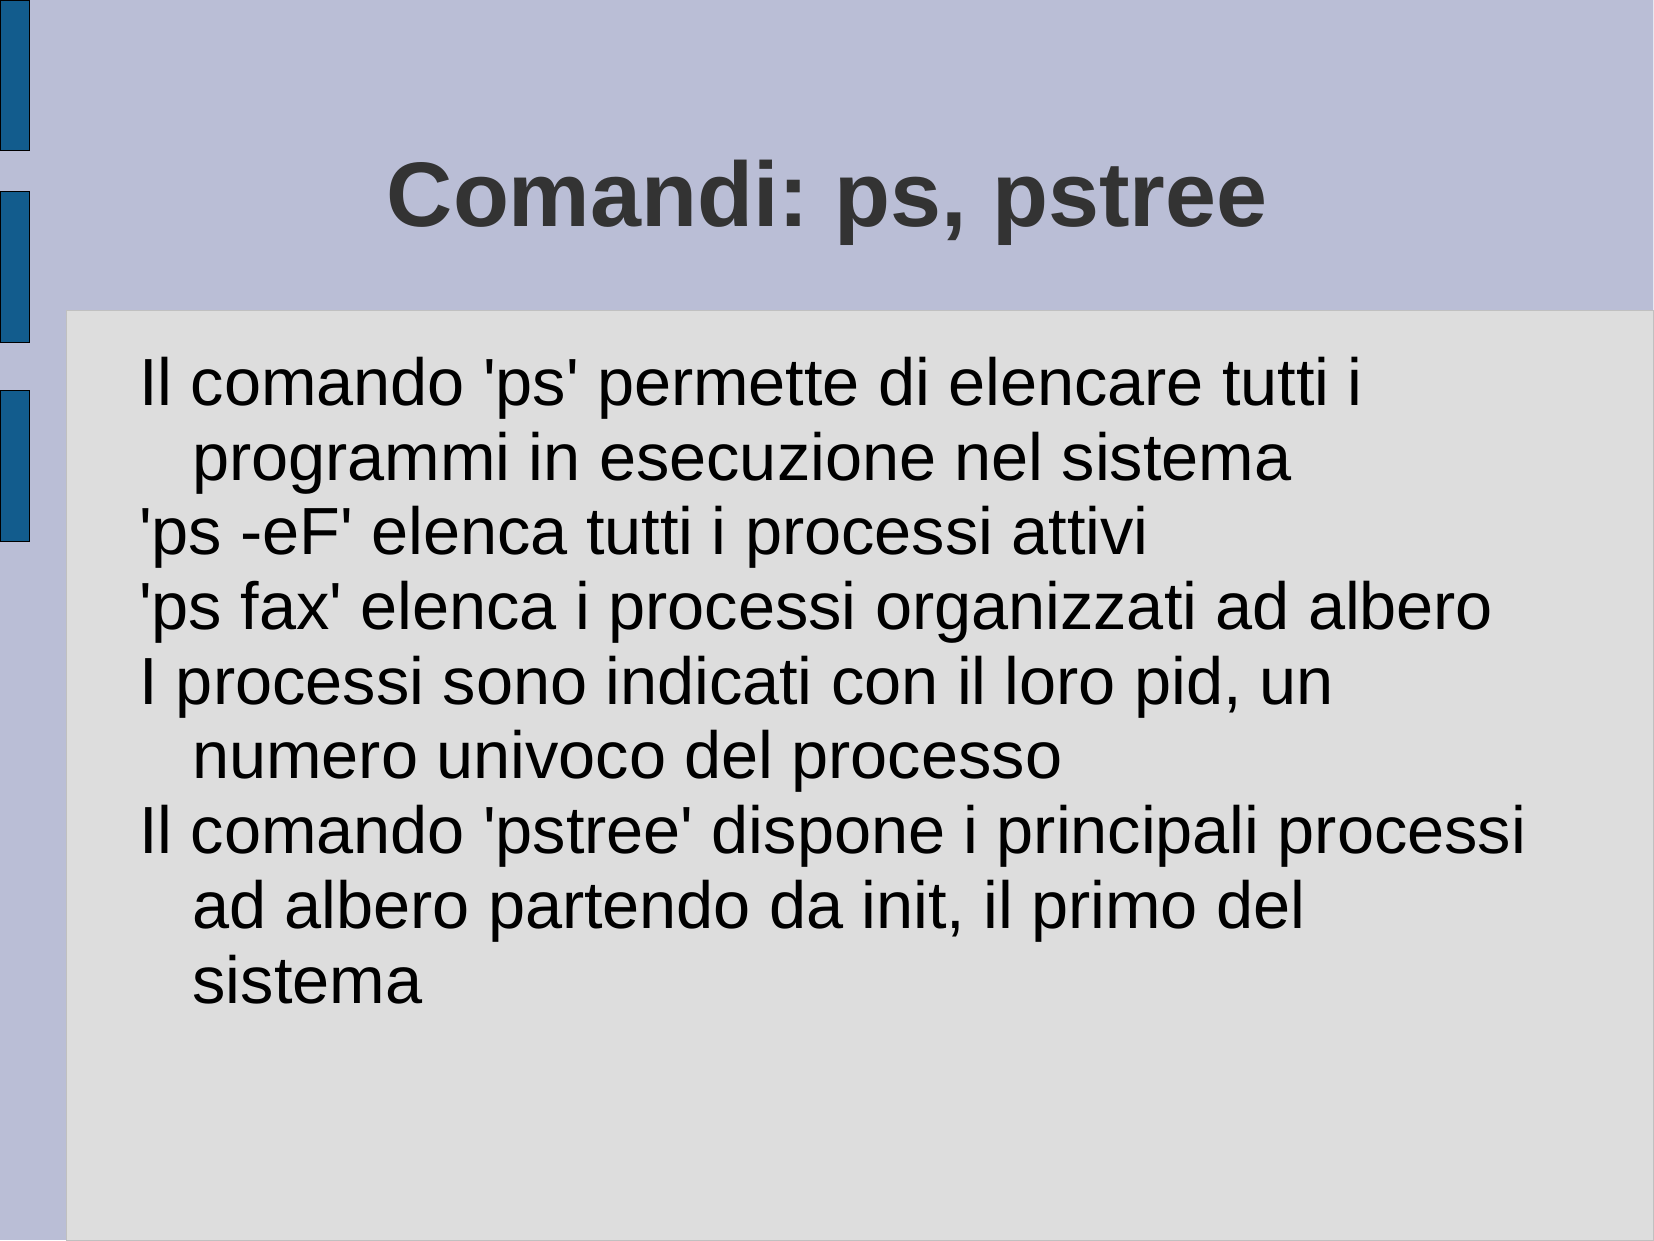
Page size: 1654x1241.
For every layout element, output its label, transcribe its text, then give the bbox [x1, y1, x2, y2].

title Comandi: ps, pstree [121, 91, 1534, 299]
list Il comando 'ps' permette di elencare tutti i programmi in esecuzione nel sistema 'ps -eF' elenca tutti i processi attivi 'ps fax' elenca i processi organizzati ad albero I processi sono indicati con il loro pid, un numero univoco del processo Il comando 'pstree' dispone i principali processi ad albero partendo da init, il primo del sistema [121, 344, 1534, 1127]
